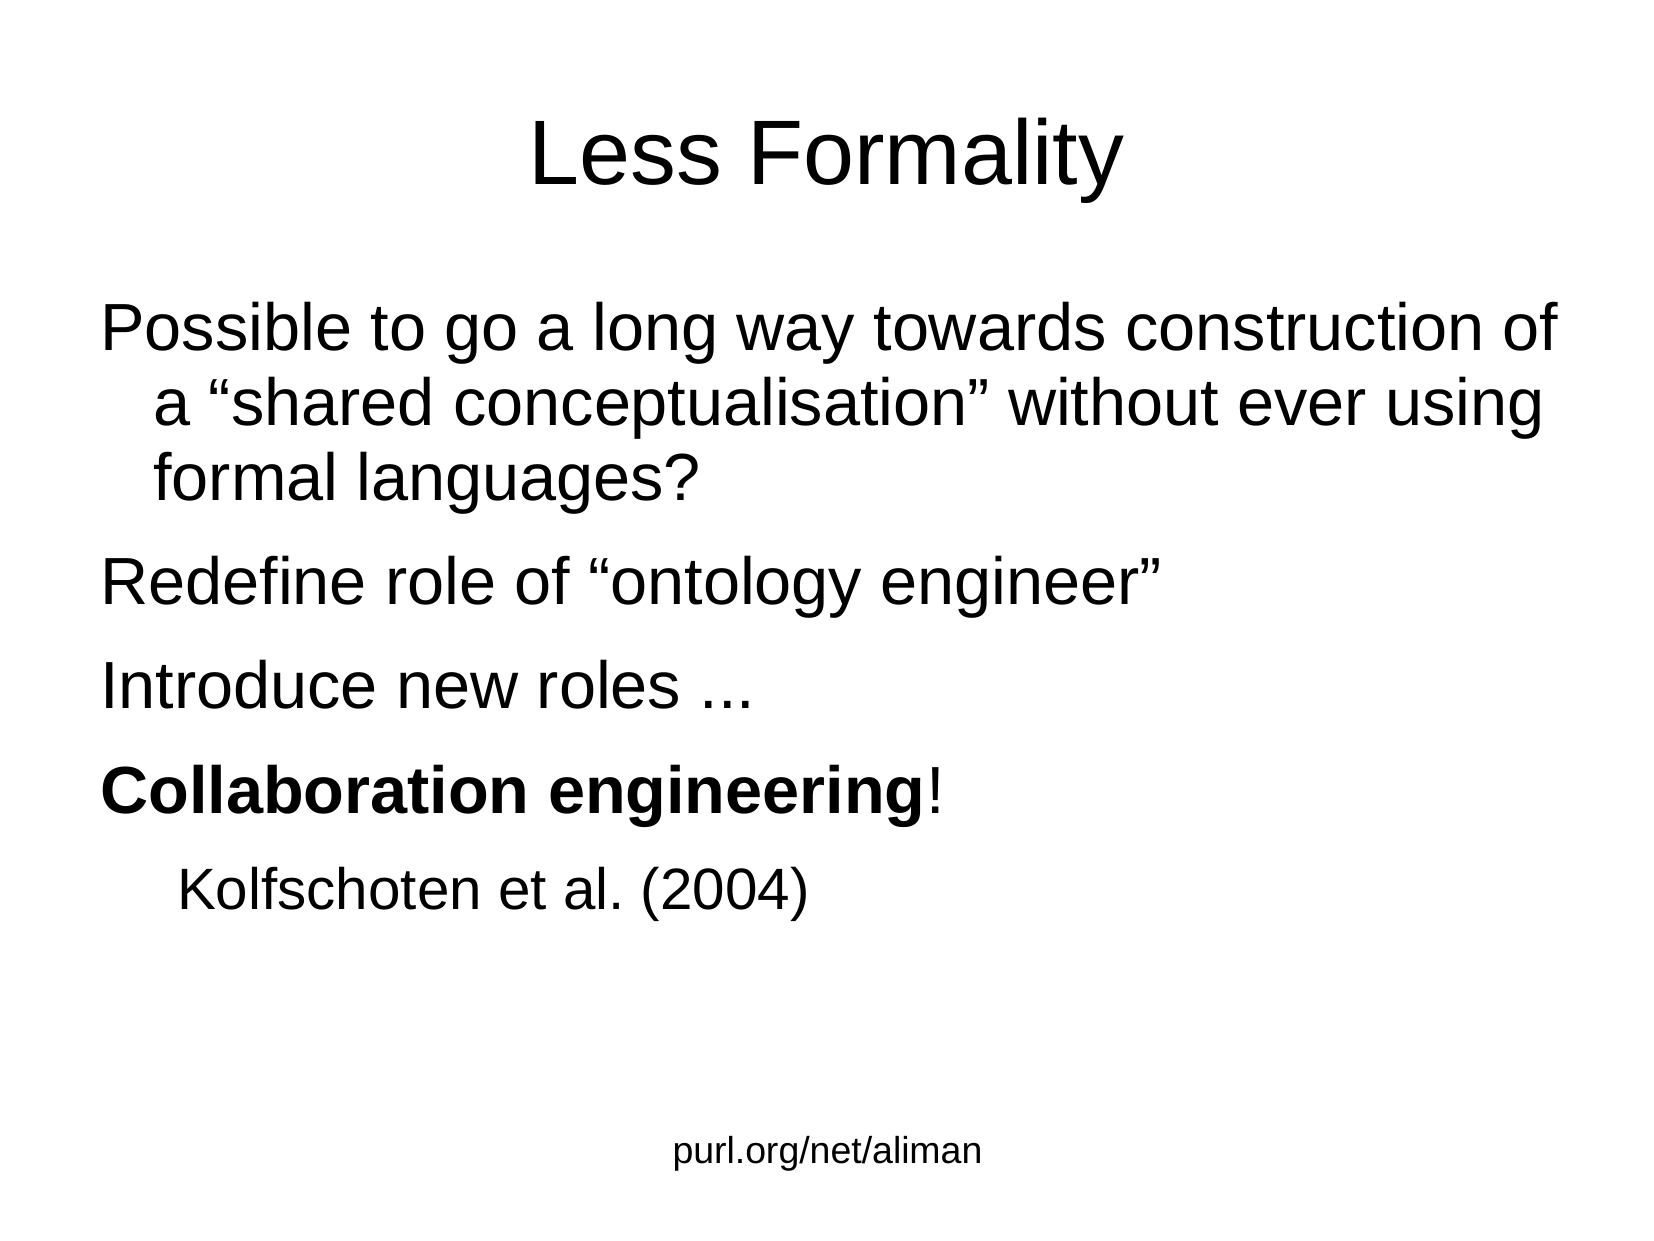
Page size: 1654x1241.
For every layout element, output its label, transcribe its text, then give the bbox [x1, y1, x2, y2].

title Less Formality [82, 56, 1571, 250]
list Possible to go a long way towards construction of a “shared conceptualisation” without ever using formal languages? Redefine role of “ontology engineer” Introduce new roles ... Collaboration engineering! Kolfschoten et al. (2004) [82, 290, 1571, 1094]
